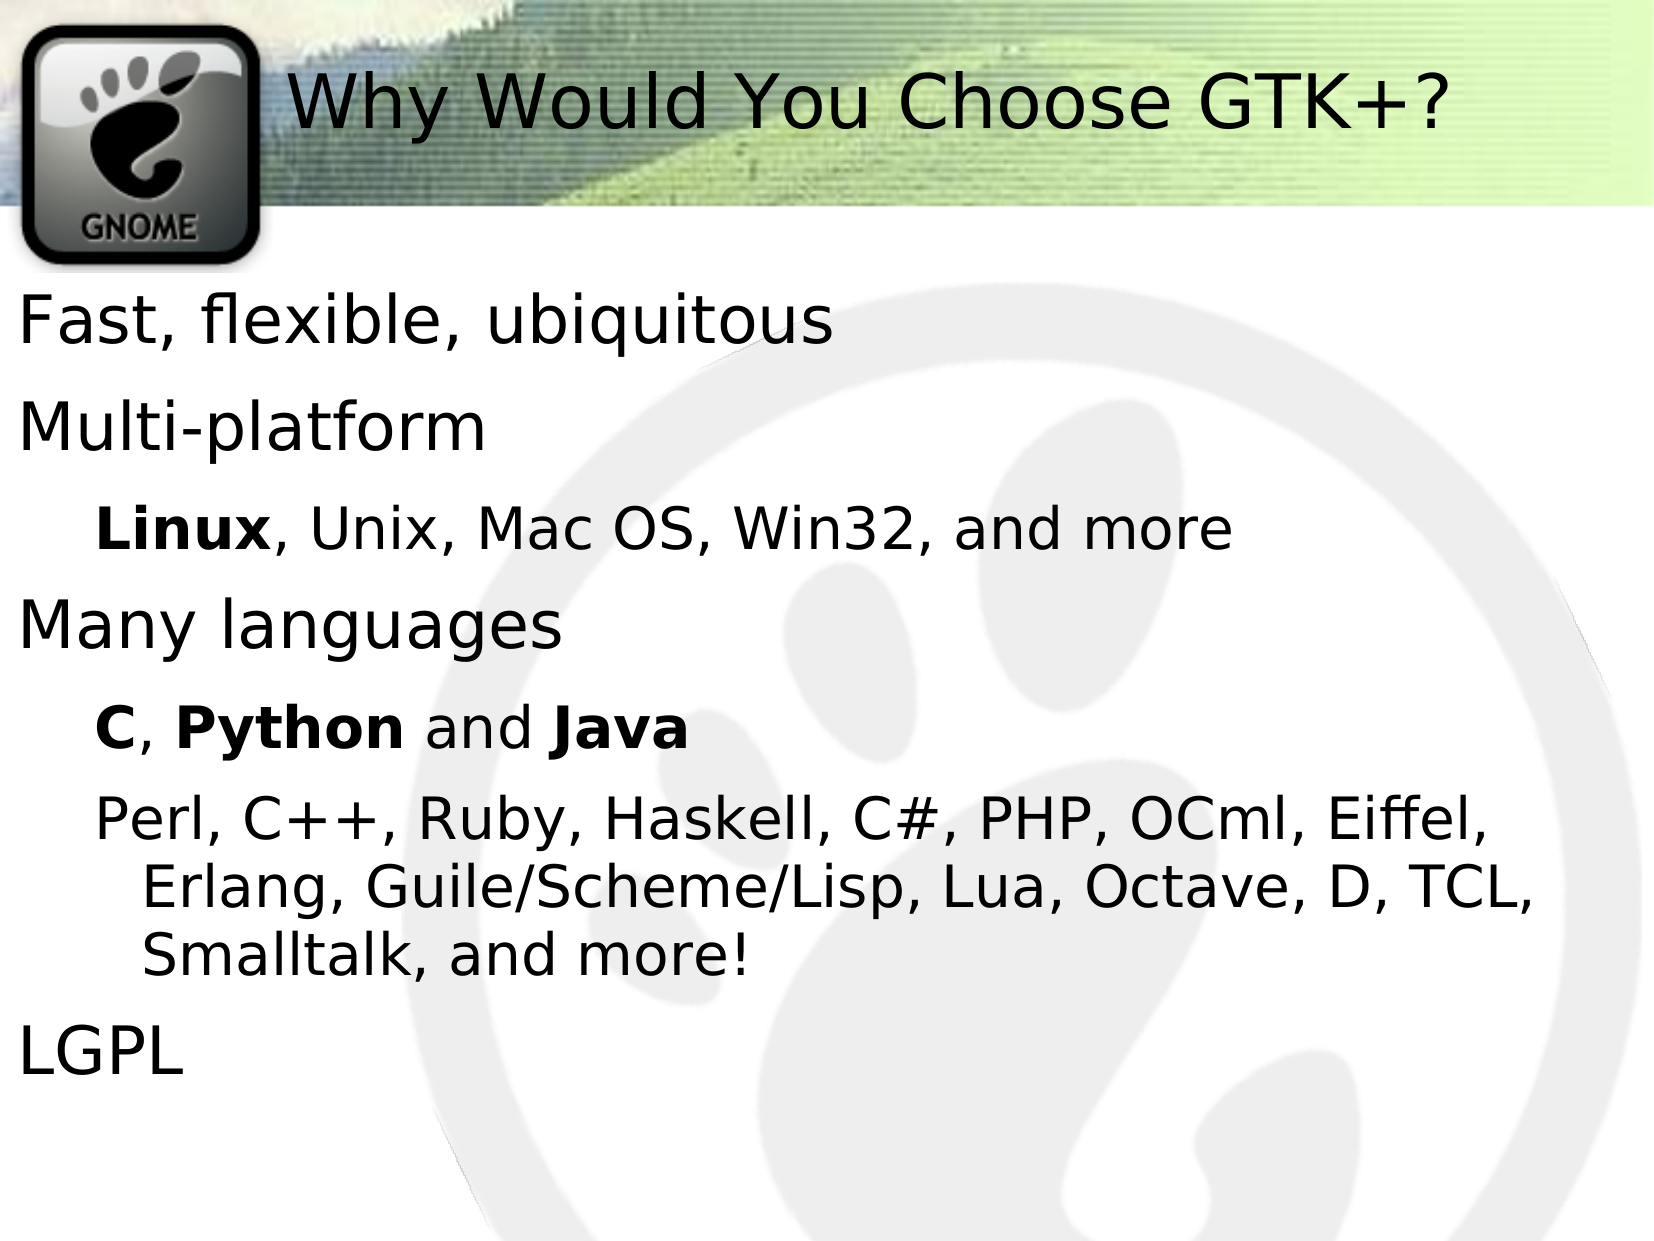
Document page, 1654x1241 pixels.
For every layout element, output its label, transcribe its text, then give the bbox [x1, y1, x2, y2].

picture [0, 207, 1654, 273]
title Why Would You Choose GTK+? [0, 0, 1654, 207]
list Fast, flexible, ubiquitous Multi-platform Linux, Unix, Mac OS, Win32, and more Many languages C, Python and Java Perl, C++, Ruby, Haskell, C#, PHP, OCml, Eiffel, Erlang, Guile/Scheme/Lisp, Lua, Octave, D, TCL, Smalltalk, and more! LGPL [0, 281, 1654, 1241]
